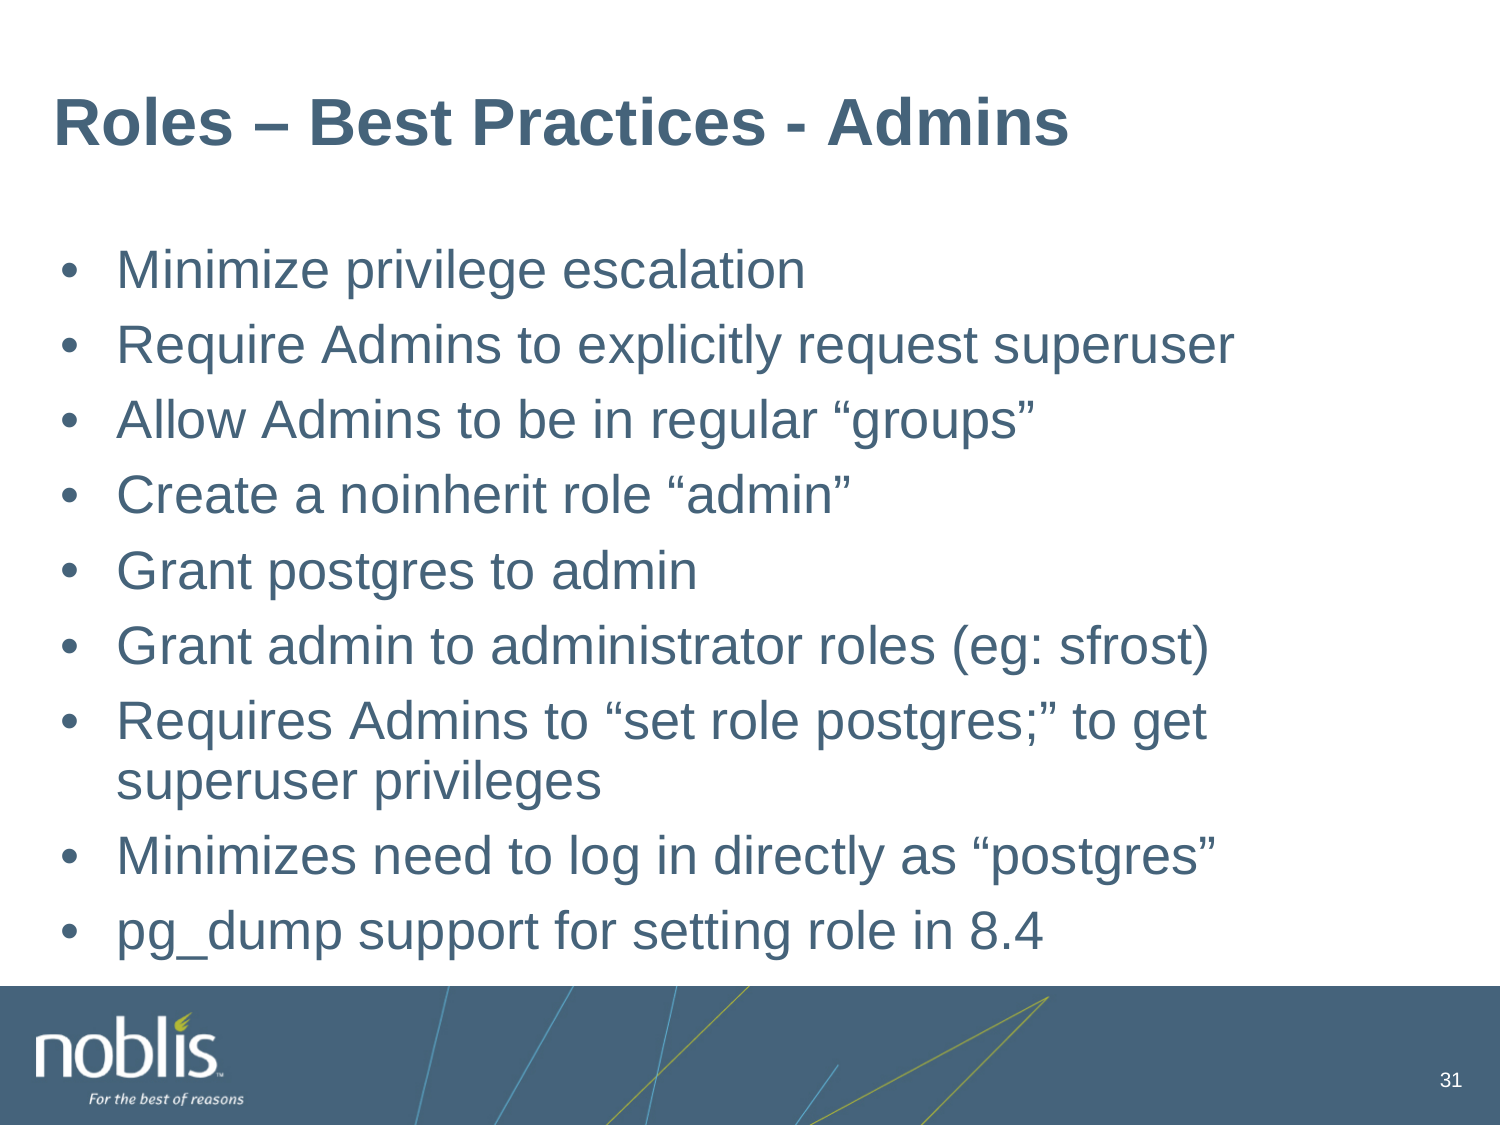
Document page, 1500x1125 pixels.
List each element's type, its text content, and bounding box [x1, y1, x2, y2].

picture [0, 986, 1500, 1125]
list Minimize privilege escalation Require Admins to explicitly request superuser Allow Admins to be in regular “groups” Create a noinherit role “admin” Grant postgres to admin Grant admin to administrator roles (eg: sfrost) Requires Admins to “set role postgres;” to get superuser privileges Minimizes need to log in directly as “postgres” pg_dump support for setting role in 8.4 [60, 239, 1437, 968]
title Roles – Best Practices - Admins [53, 38, 1438, 211]
